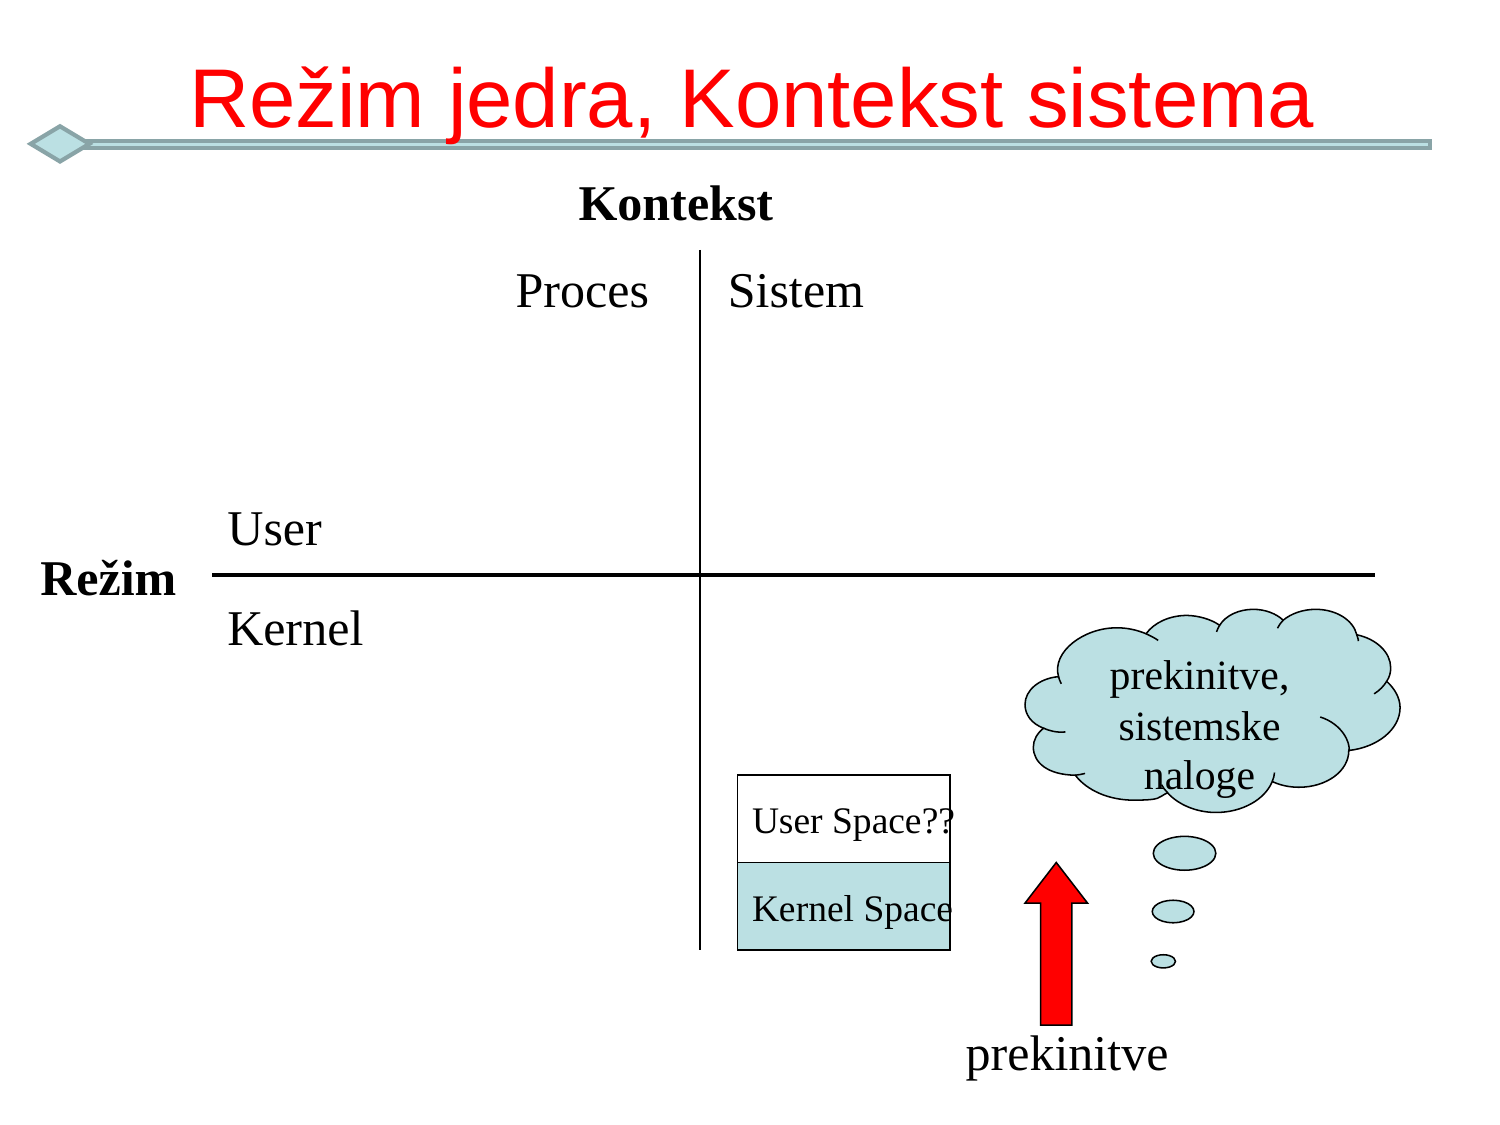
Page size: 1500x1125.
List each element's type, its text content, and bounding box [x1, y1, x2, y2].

text_box Režim [25, 537, 192, 613]
text_box prekinitve, sistemske naloge [1153, 836, 1216, 871]
text_box prekinitve, sistemske naloge [1025, 609, 1401, 813]
text_box Sistem [713, 249, 880, 326]
text_box Proces [500, 249, 665, 326]
text_box Kernel [212, 587, 379, 663]
title Režim jedra, Kontekst sistema [76, 0, 1427, 188]
text_box Kernel Space [737, 862, 950, 951]
text_box Kontekst [563, 162, 789, 238]
text_box prekinitve, sistemske naloge [1152, 900, 1194, 923]
text_box User [212, 487, 337, 563]
text_box [1025, 862, 1088, 1012]
text_box User Space?? [737, 774, 950, 862]
text_box prekinitve [950, 1012, 1184, 1088]
